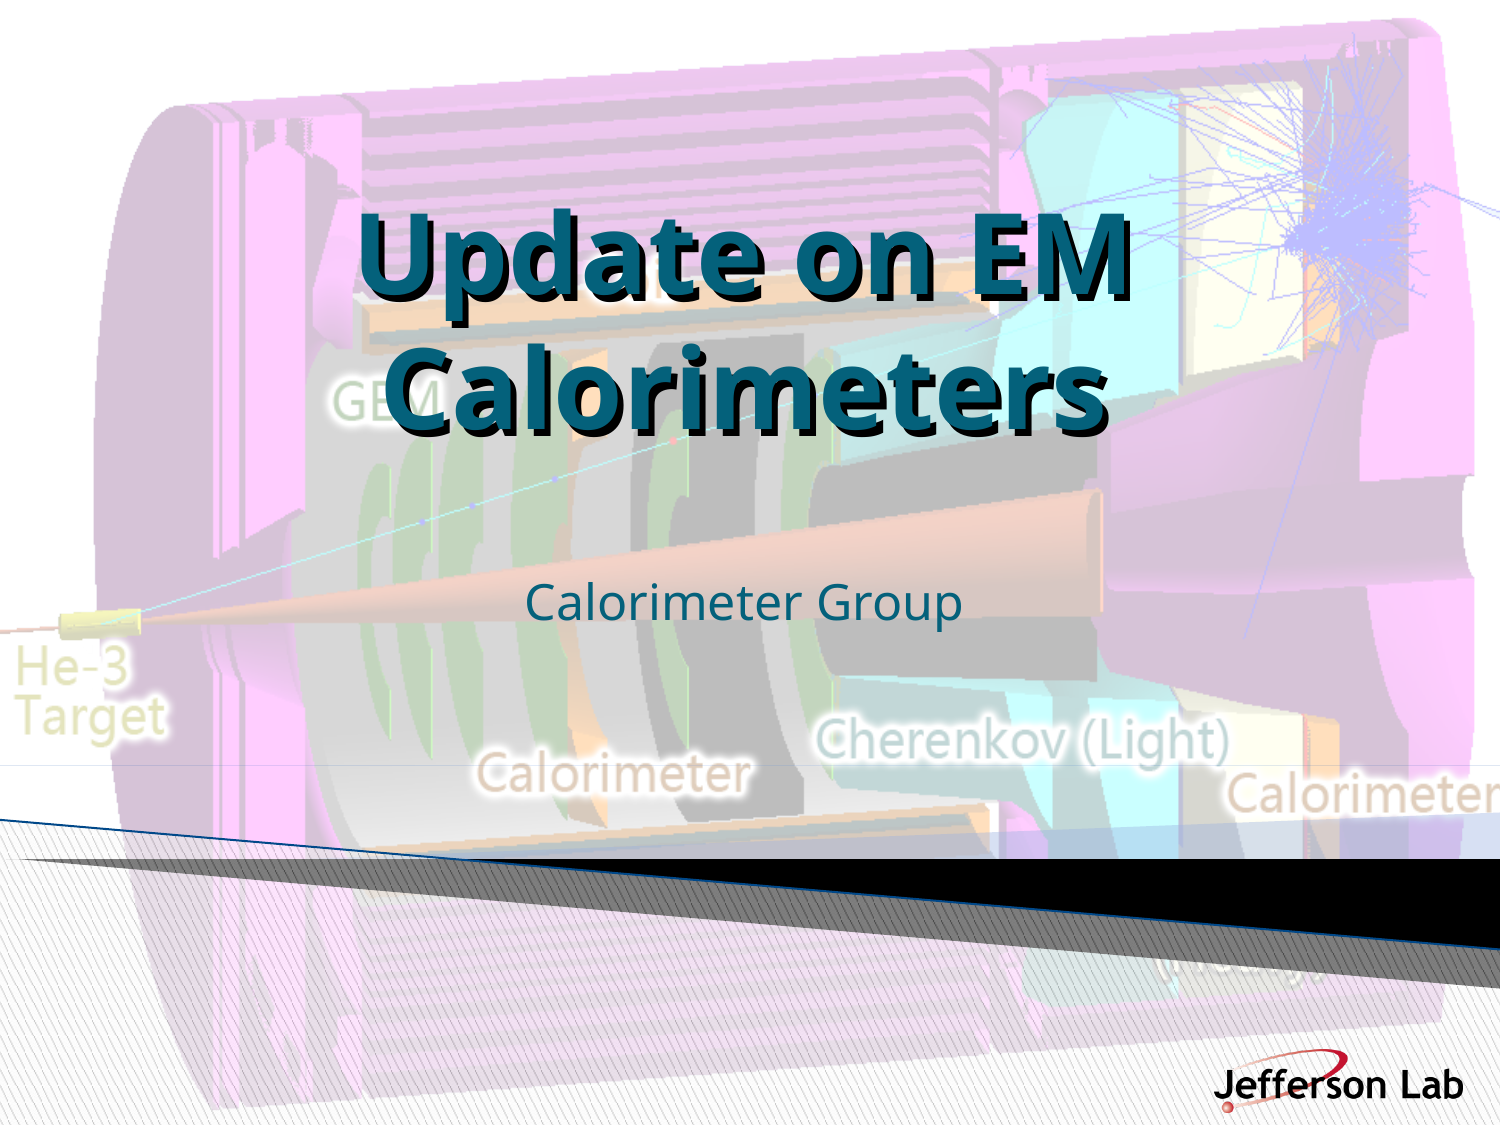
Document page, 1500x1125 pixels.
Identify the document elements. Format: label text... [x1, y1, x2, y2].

subtitle Calorimeter Group [112, 562, 1388, 827]
title Update on EM Calorimeters [37, 174, 1450, 438]
